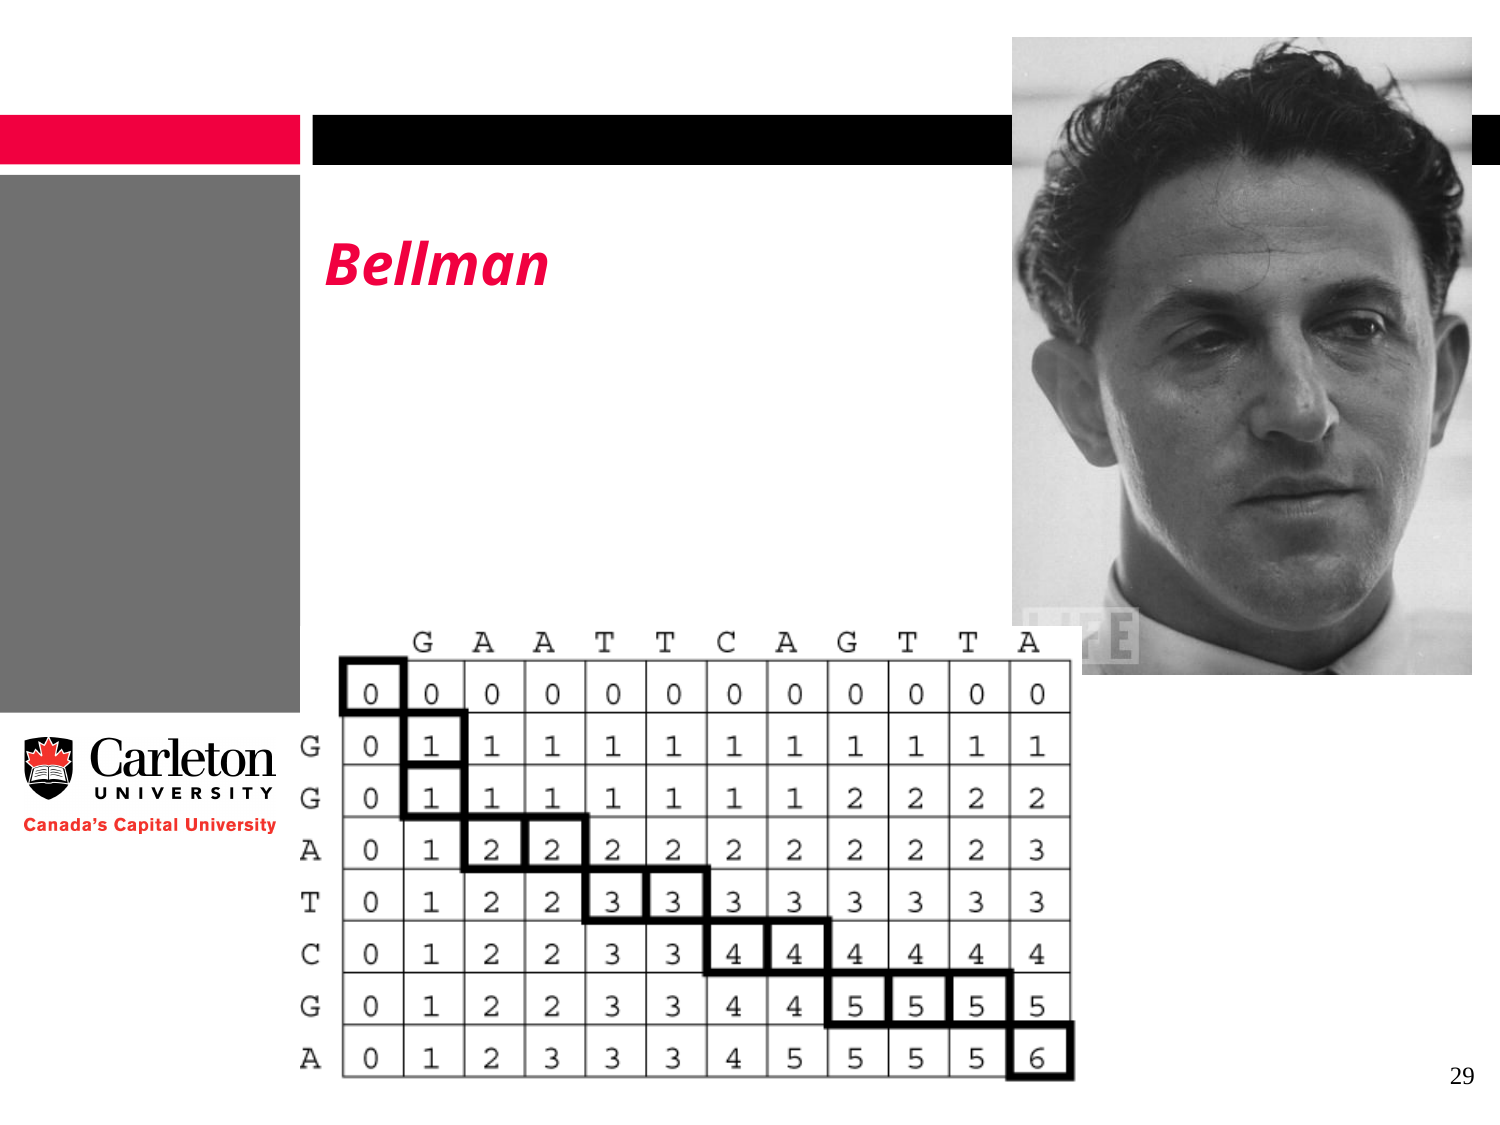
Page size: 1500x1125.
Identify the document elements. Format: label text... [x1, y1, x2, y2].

title Bellman [324, 194, 1012, 331]
picture [300, 37, 1472, 1088]
picture [24, 737, 276, 834]
